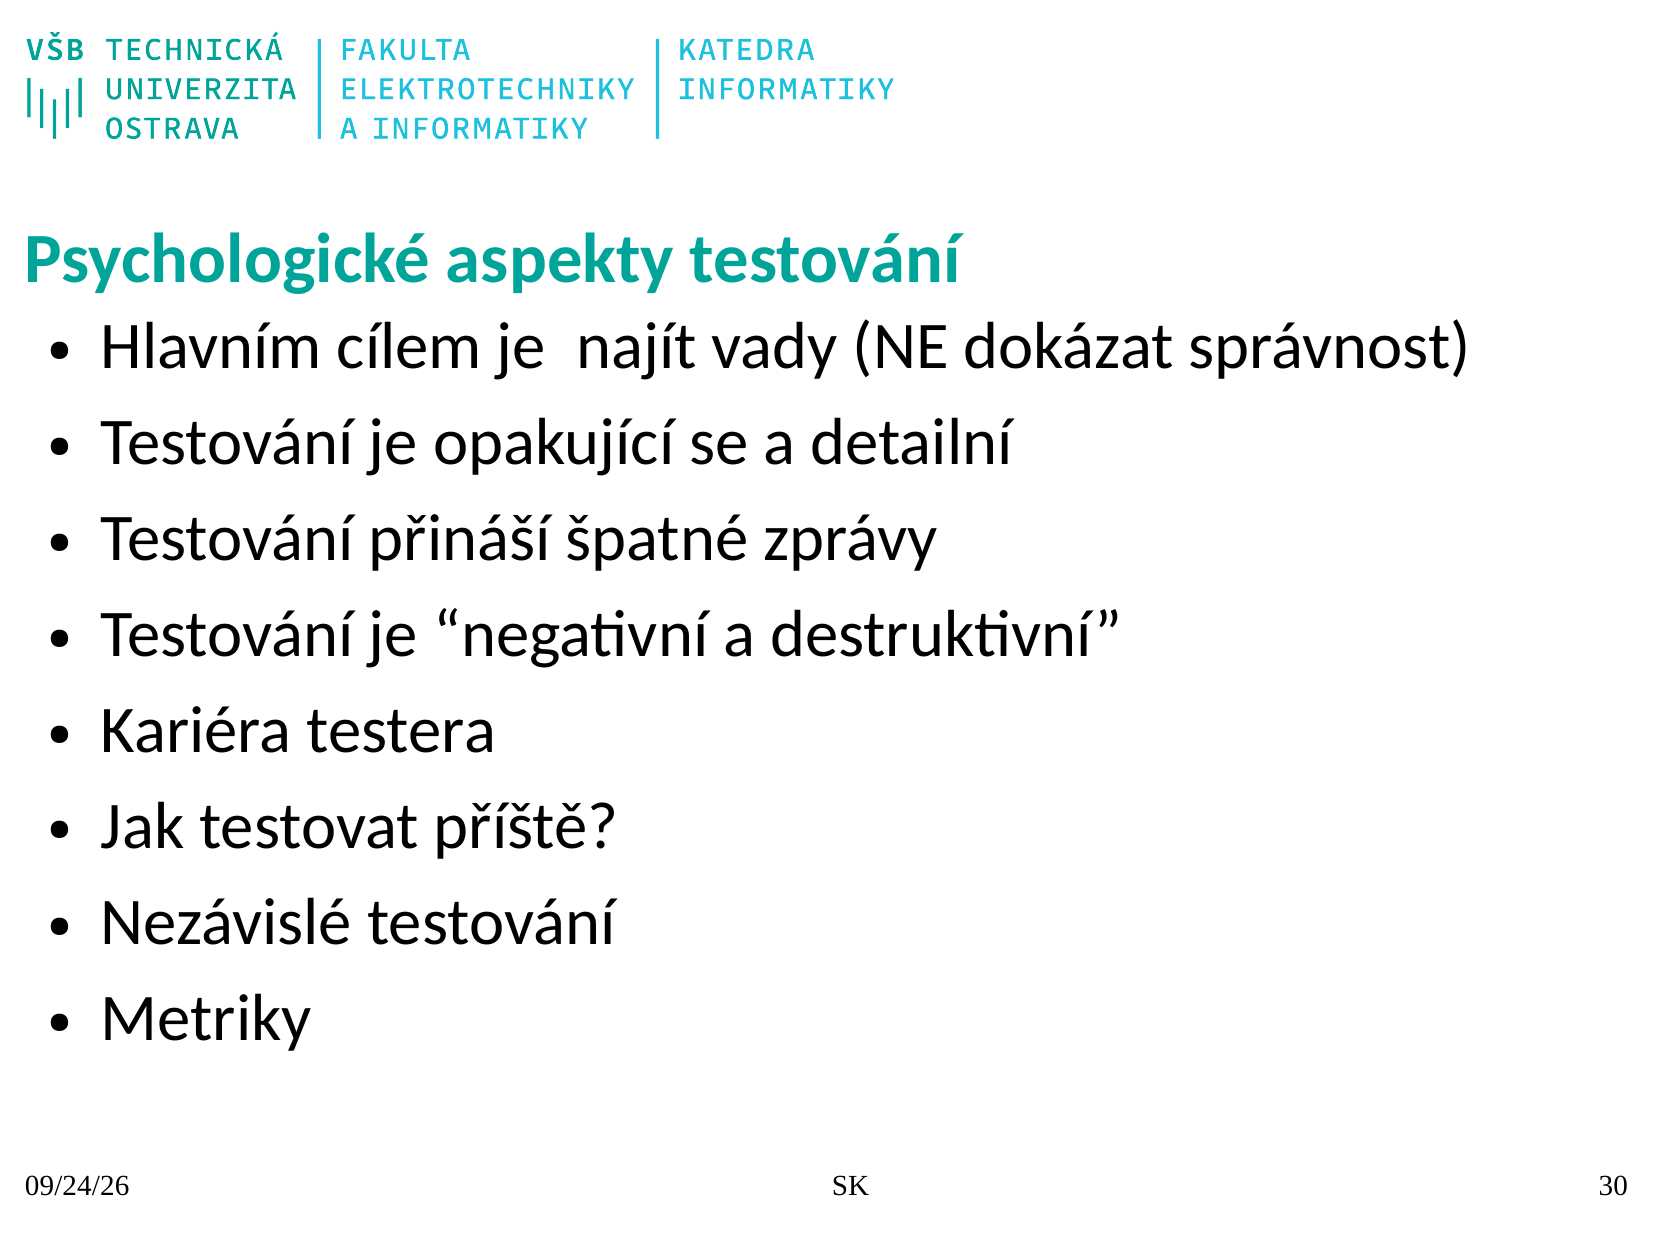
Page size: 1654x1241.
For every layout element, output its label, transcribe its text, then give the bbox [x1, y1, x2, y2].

picture [26, 31, 894, 139]
list Hlavním cílem je najít vady (NE dokázat správnost) Testování je opakující se a detailní Testování přináší špatné zprávy Testování je “negativní a destruktivní” Kariéra testera Jak testovat příště? Nezávislé testování Metriky [30, 318, 1629, 1146]
title Psychologické aspekty testování [24, 169, 1629, 300]
